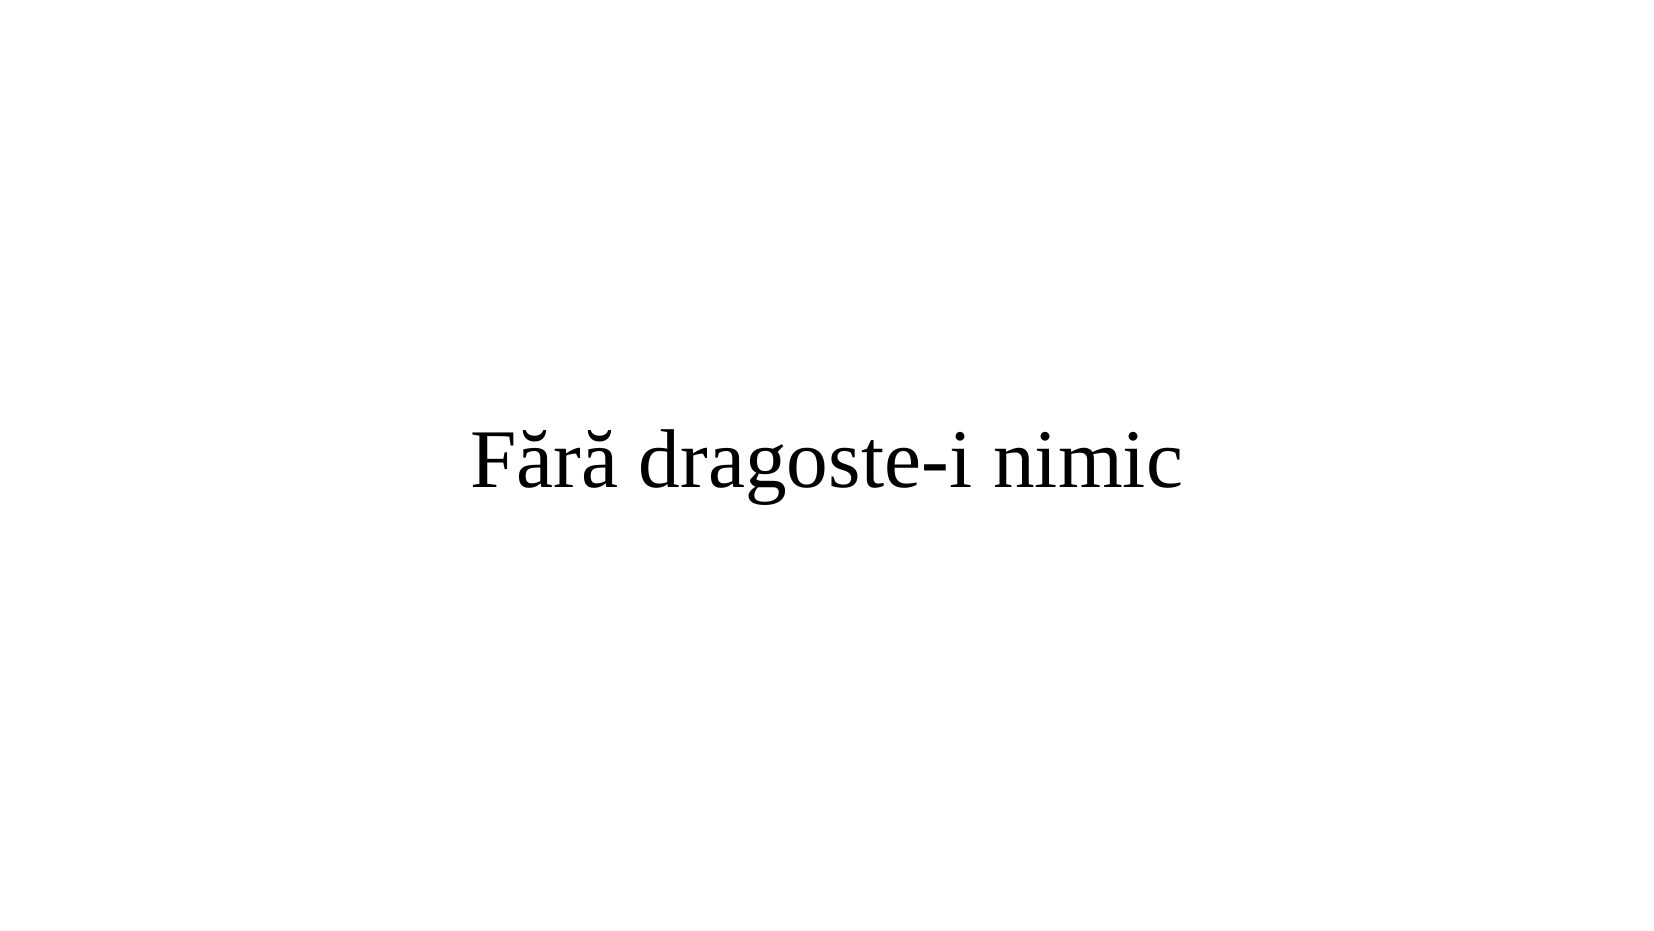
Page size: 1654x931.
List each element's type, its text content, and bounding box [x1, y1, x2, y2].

subtitle Fără dragoste-i nimic [0, 396, 1654, 505]
